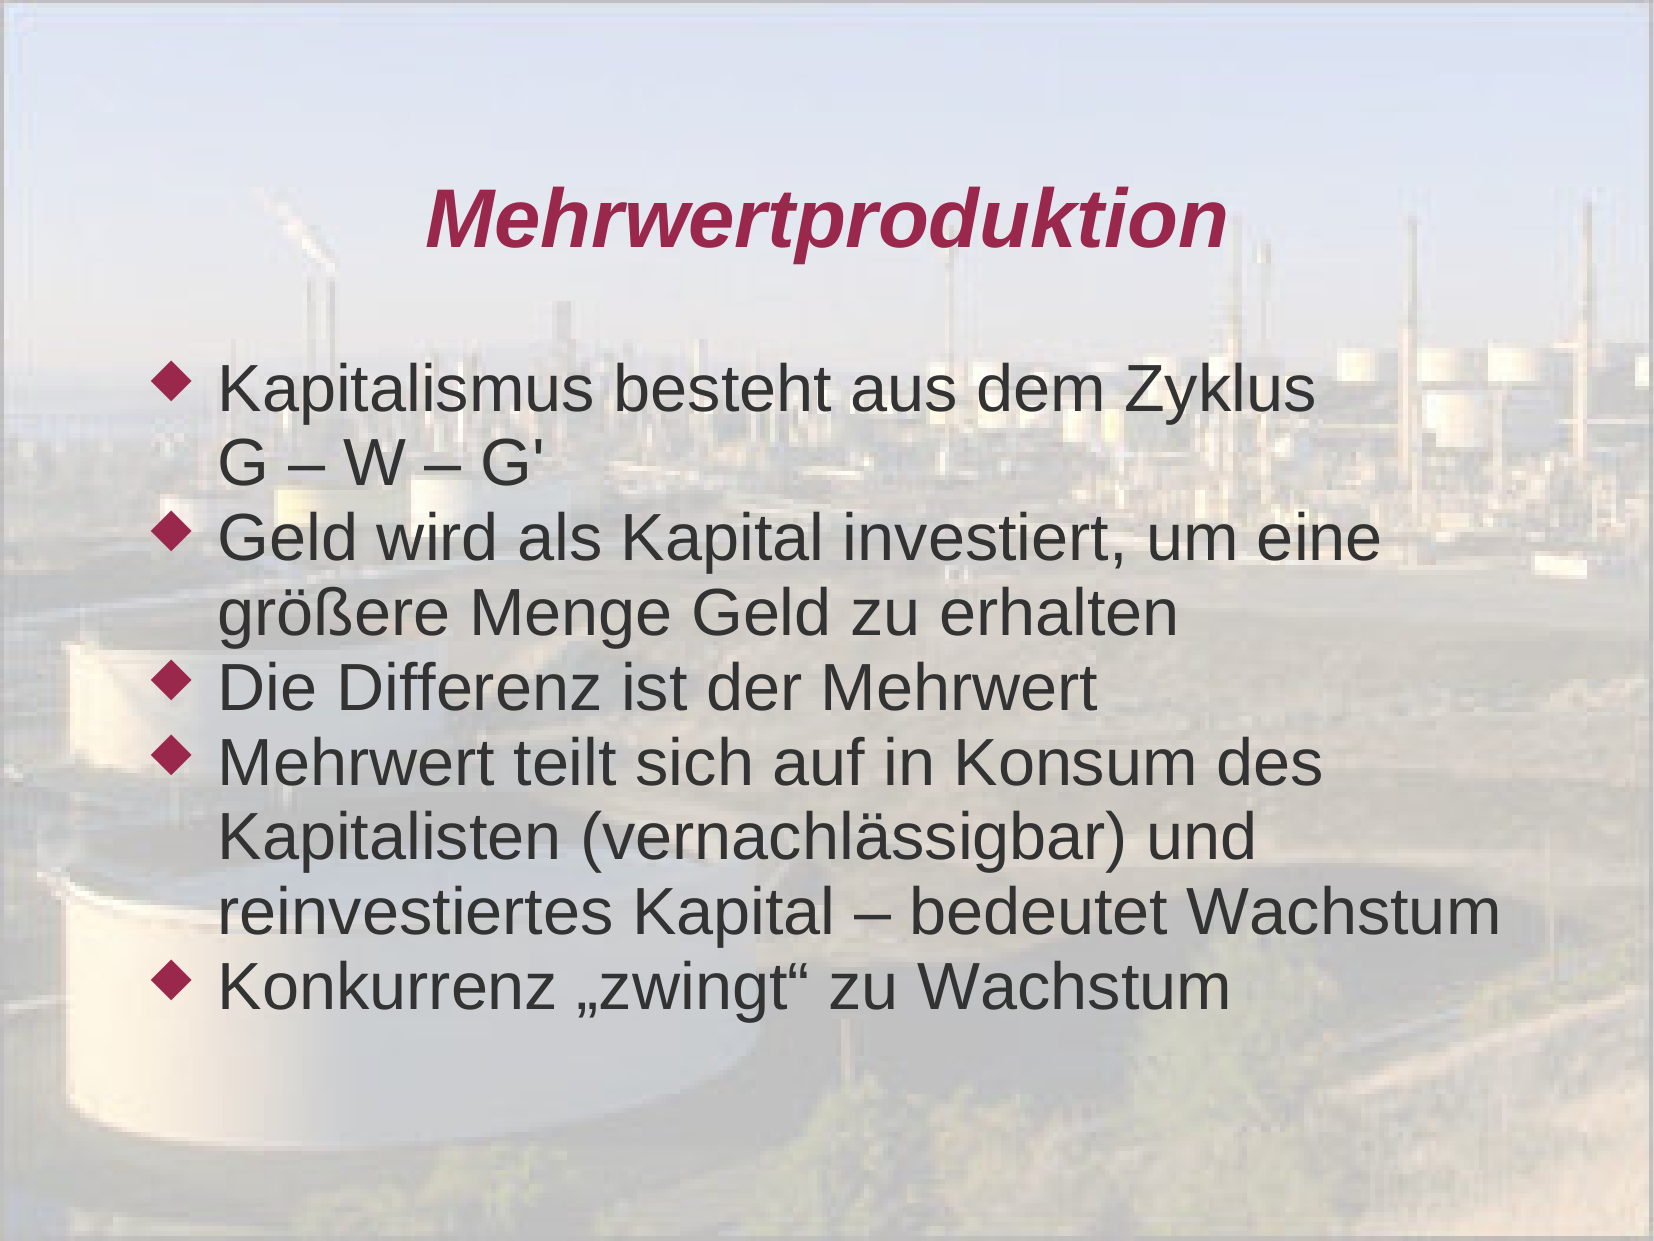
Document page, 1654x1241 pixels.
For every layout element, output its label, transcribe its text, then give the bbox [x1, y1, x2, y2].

title Mehrwertproduktion [121, 114, 1534, 322]
picture [0, 0, 1654, 1241]
list Kapitalismus besteht aus dem Zyklus G – W – G' Geld wird als Kapital investiert, um eine größere Menge Geld zu erhalten Die Differenz ist der Mehrwert Mehrwert teilt sich auf in Konsum des Kapitalisten (vernachlässigbar) und reinvestiertes Kapital – bedeutet Wachstum Konkurrenz „zwingt“ zu Wachstum [134, 350, 1516, 1170]
